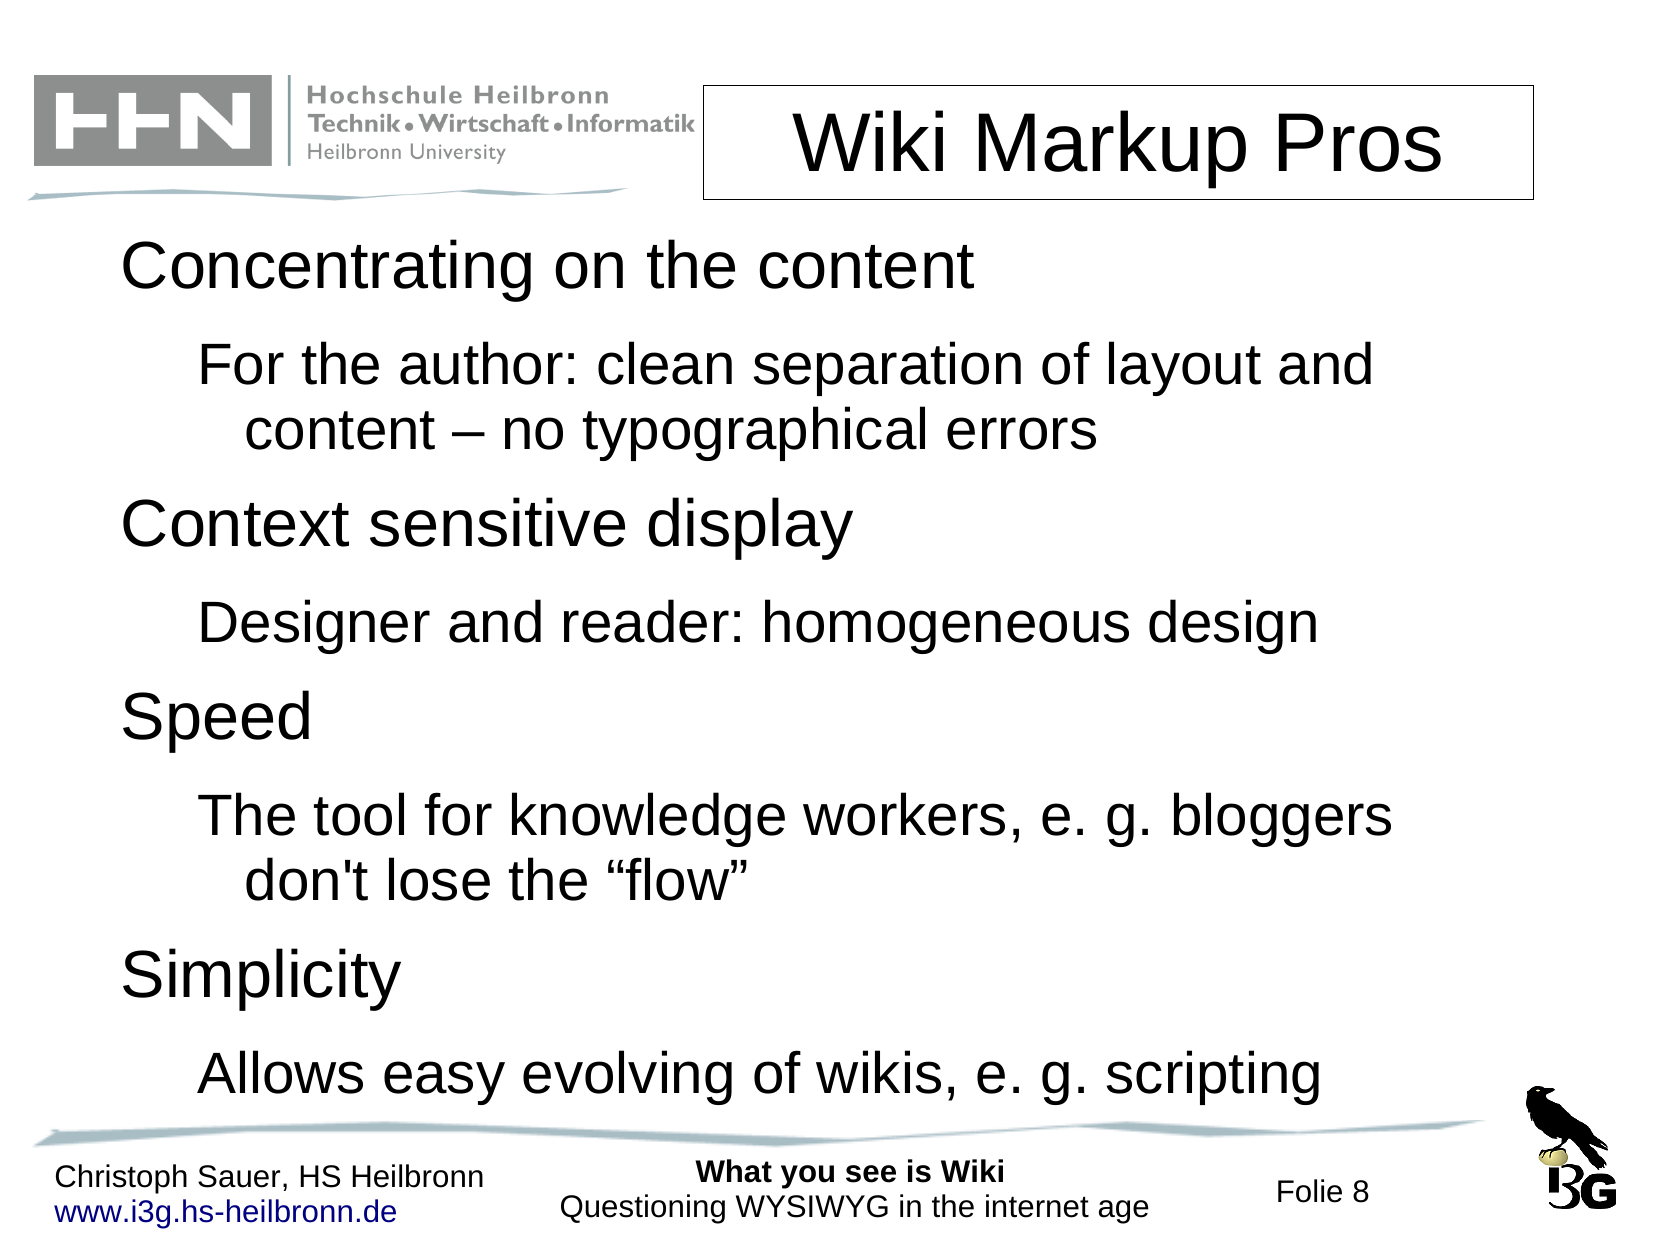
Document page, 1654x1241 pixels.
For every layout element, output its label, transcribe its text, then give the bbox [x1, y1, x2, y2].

picture [31, 1120, 1490, 1152]
picture [1526, 1086, 1616, 1209]
list Concentrating on the content For the author: clean separation of layout and content – no typographical errors Context sensitive display Designer and reader: homogeneous design Speed The tool for knowledge workers, e. g. bloggers don't lose the “flow” Simplicity Allows easy evolving of wikis, e. g. scripting [103, 227, 1516, 1105]
title Wiki Markup Pros [703, 85, 1534, 200]
picture [34, 75, 695, 166]
picture [26, 188, 629, 202]
